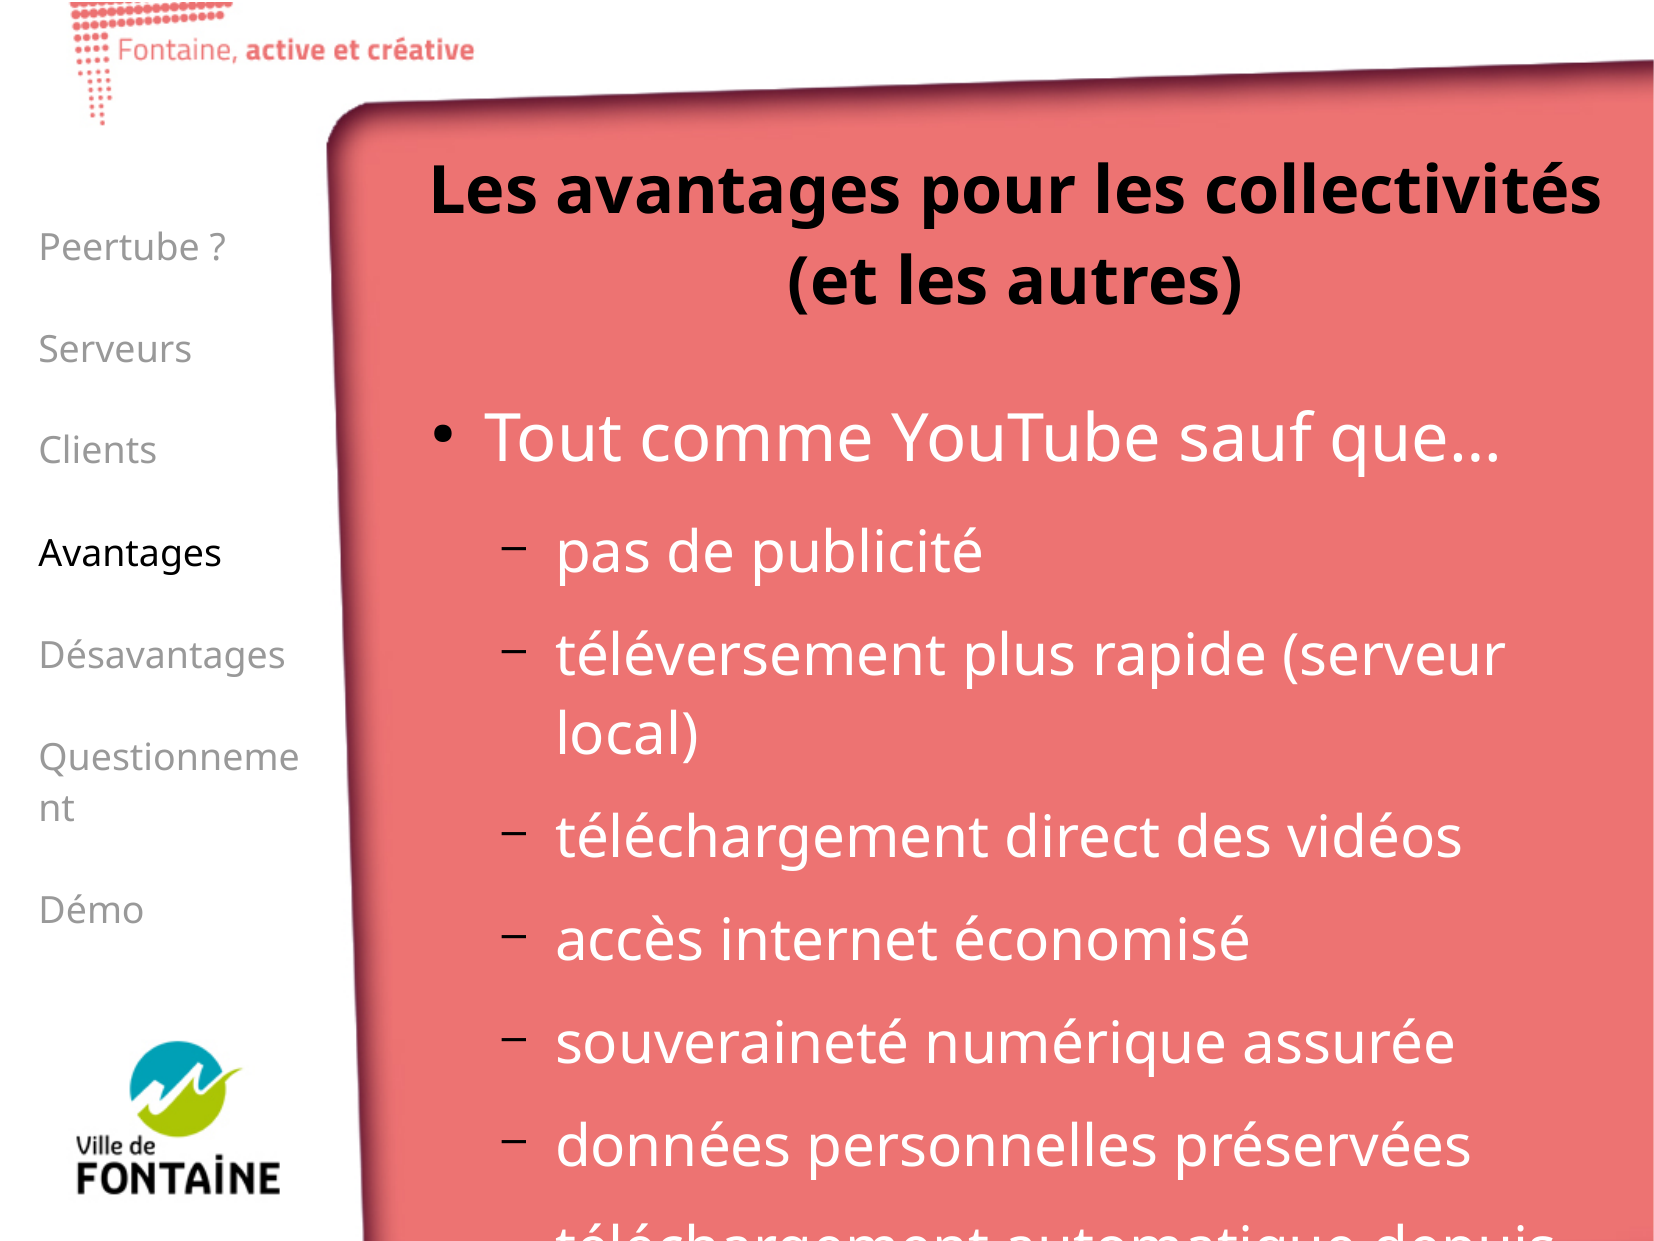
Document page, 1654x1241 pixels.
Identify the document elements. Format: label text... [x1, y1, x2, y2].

picture [5, 2, 1654, 1241]
text_box Peertube ? Serveurs Clients Avantages Désavantages Questionnement Démo [23, 212, 331, 794]
title Les avantages pour les collectivités (et les autres) [413, 129, 1619, 337]
list Tout comme YouTube sauf que… pas de publicité téléversement plus rapide (serveur local) téléchargement direct des vidéos accès internet économisé souveraineté numérique assurée données personnelles préservées téléchargement automatique depuis YT [413, 390, 1618, 1181]
